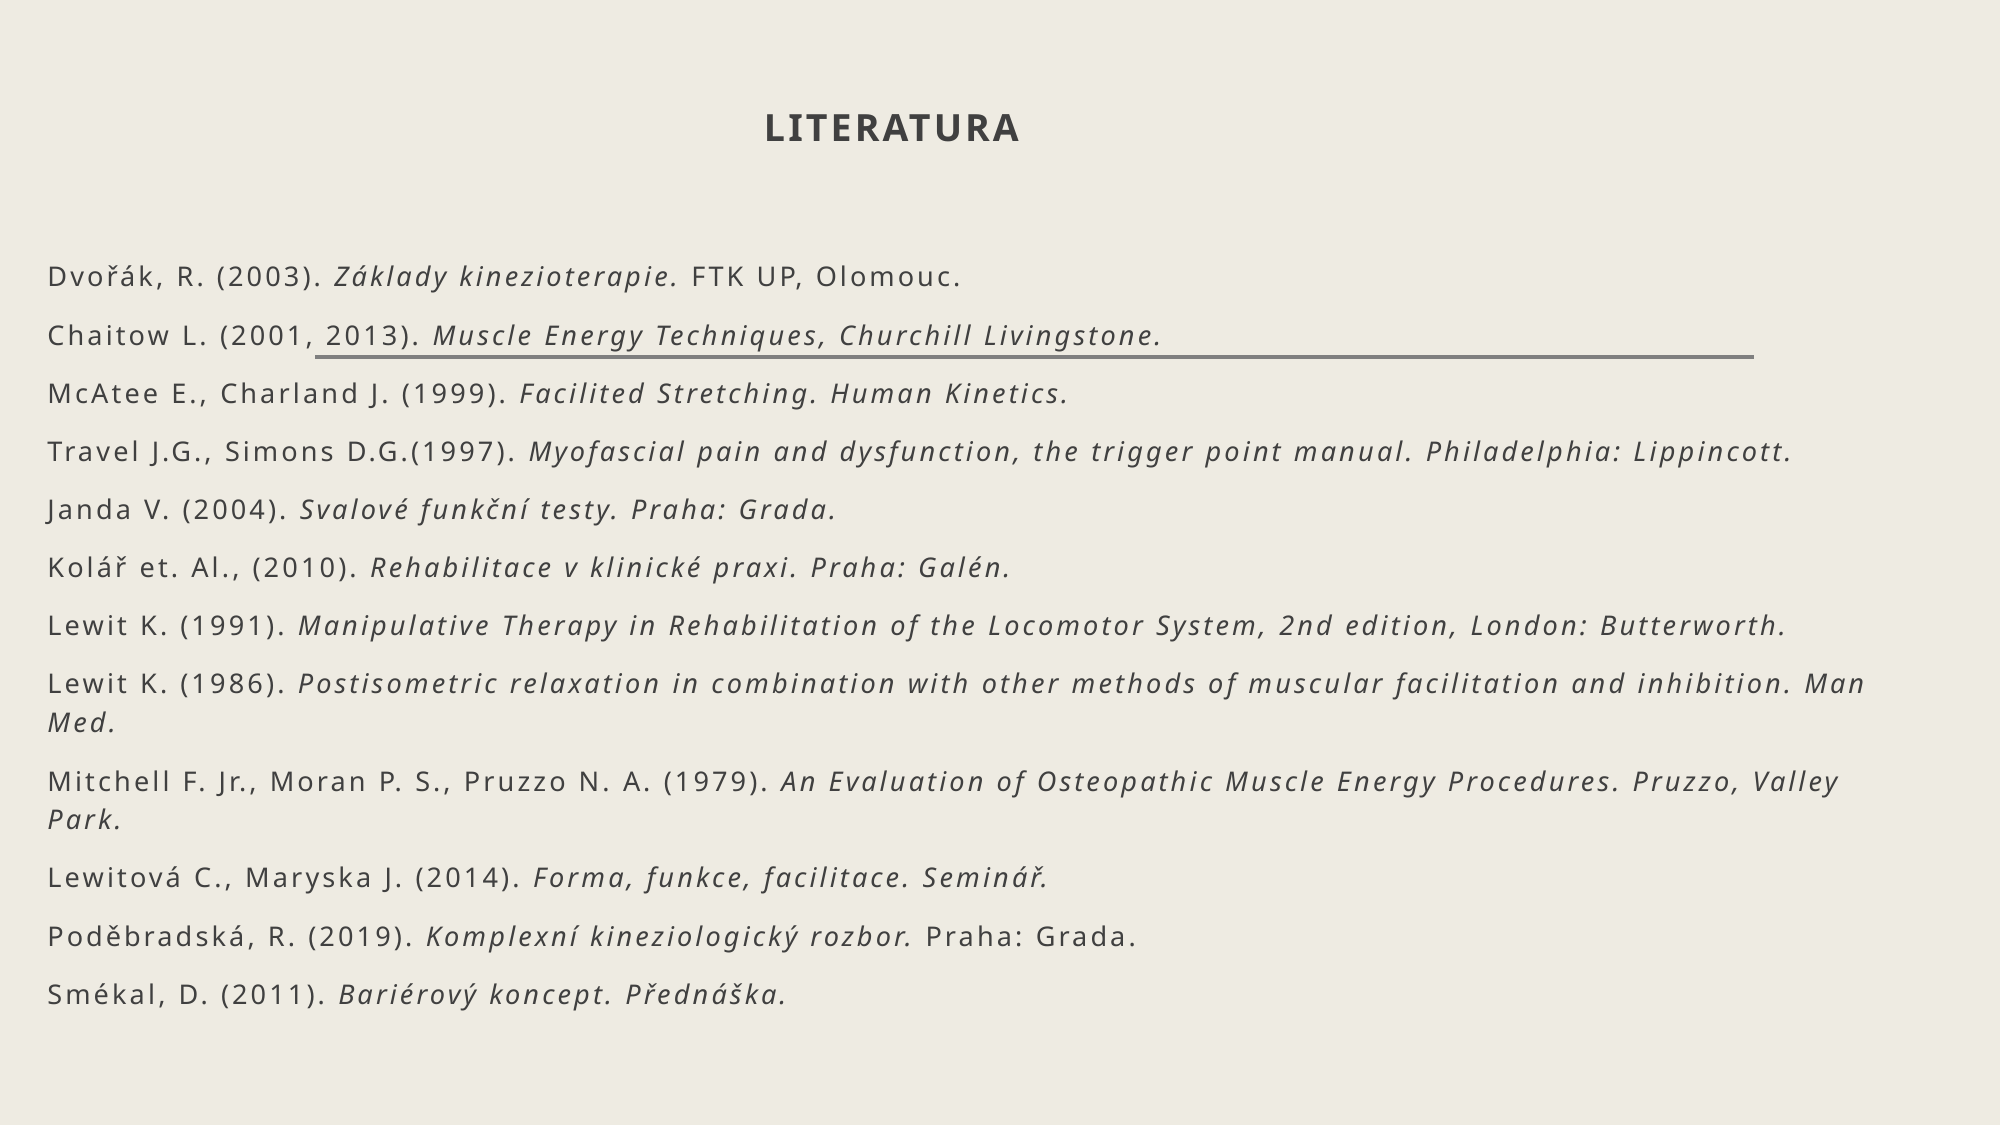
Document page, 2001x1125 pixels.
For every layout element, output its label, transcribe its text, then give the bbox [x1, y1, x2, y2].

title LITERATURA [29, 72, 1754, 165]
list Dvořák, R. (2003). Základy kinezioterapie. FTK UP, Olomouc. Chaitow L. (2001, 2013). Muscle Energy Techniques, Churchill Livingstone. McAtee E., Charland J. (1999). Facilited Stretching. Human Kinetics. Travel J.G., Simons D.G.(1997). Myofascial pain and dysfunction, the trigger point manual. Philadelphia: Lippincott. Janda V. (2004). Svalové funkční testy. Praha: Grada. Kolář et. Al., (2010). Rehabilitace v klinické praxi. Praha: Galén. Lewit K. (1991). Manipulative Therapy in Rehabilitation of the Locomotor System, 2nd edition, London: Butterworth. Lewit K. (1986). Postisometric relaxation in combination with other methods of muscular facilitation and inhibition. Man Med. Mitchell F. Jr., Moran P. S., Pruzzo N. A. (1979). An Evaluation of Osteopathic Muscle Energy Procedures. Pruzzo, Valley Park. Lewitová C., Maryska J. (2014). Forma, funkce, facilitace. Seminář. Poděbradská, R. (2019). Komplexní kineziologický rozbor. Praha: Grada. Smékal, D. (2011). Bariérový koncept. Přednáška. [29, 235, 1921, 1105]
